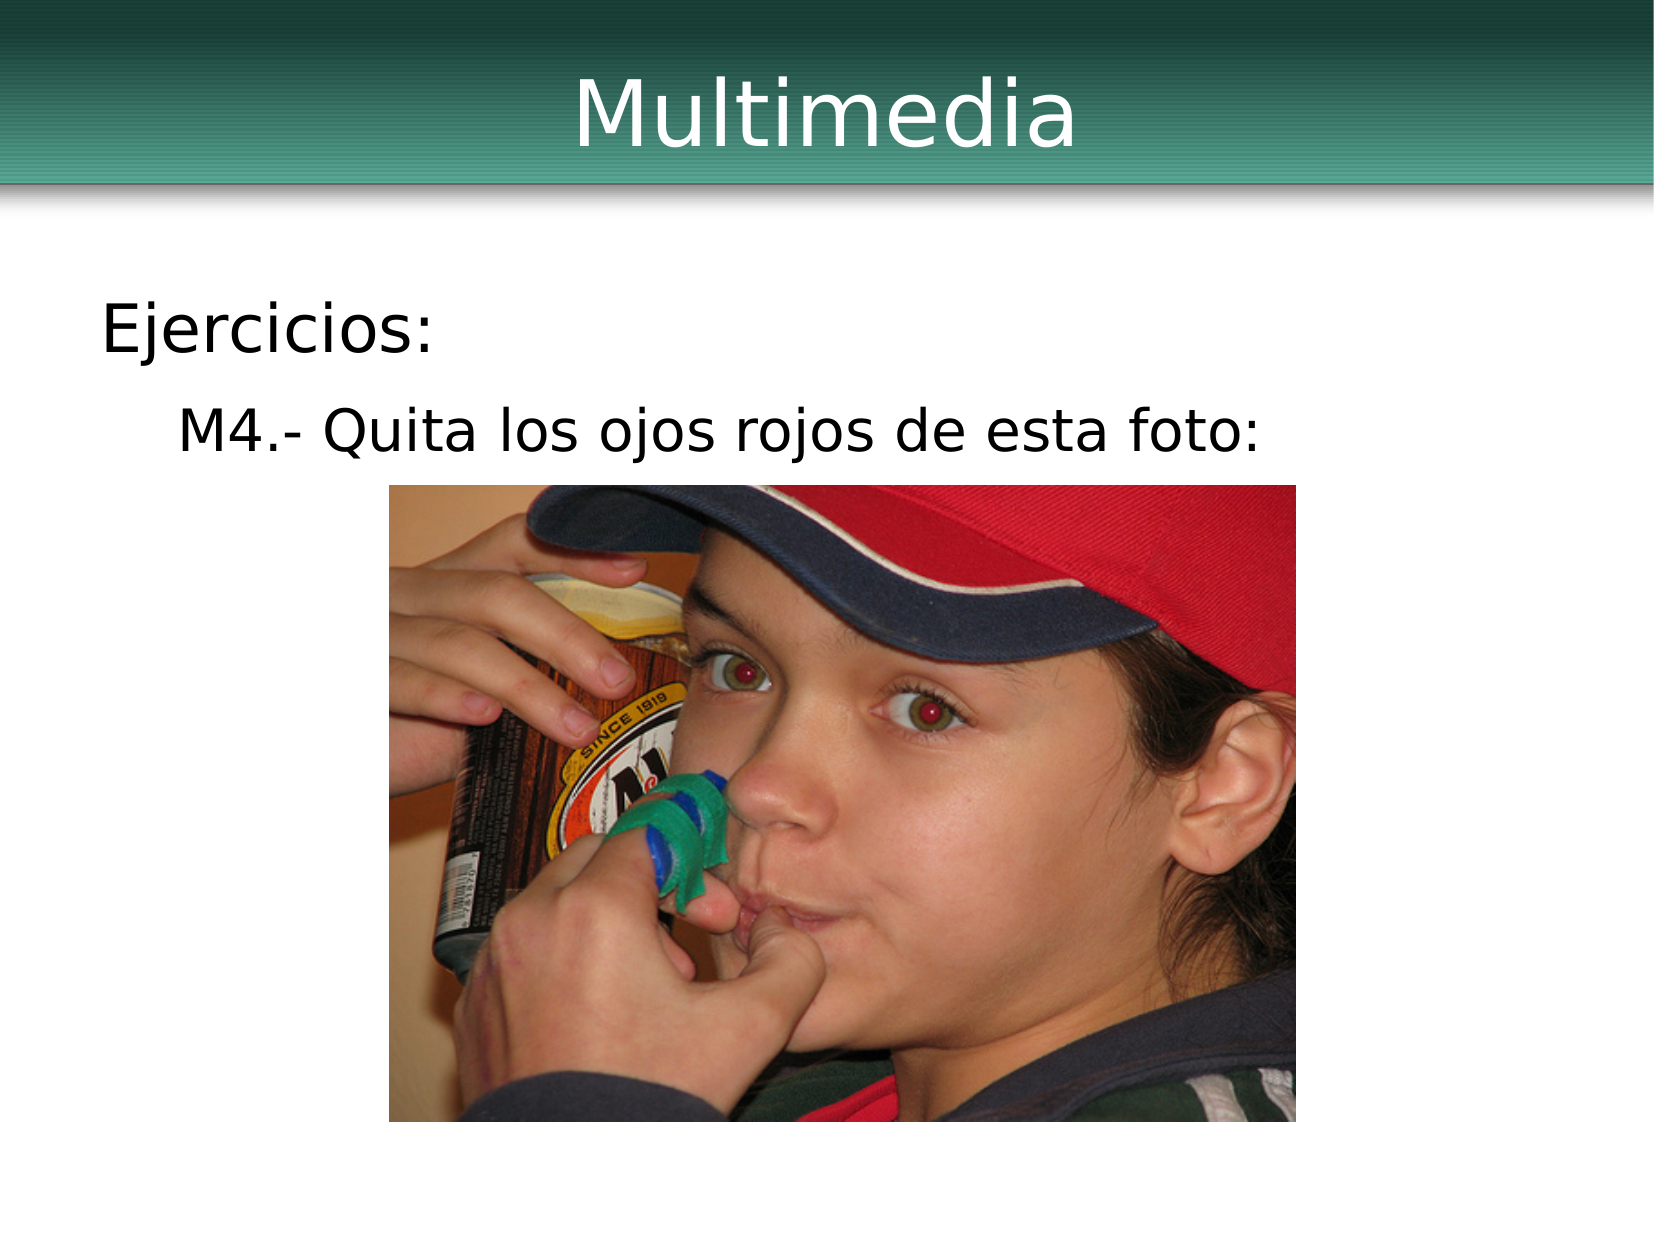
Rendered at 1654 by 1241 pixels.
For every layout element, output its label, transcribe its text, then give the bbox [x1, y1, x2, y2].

picture [0, 0, 1654, 225]
title Multimedia [82, 11, 1571, 219]
picture [389, 485, 1296, 1123]
list Ejercicios: M4.- Quita los ojos rojos de esta foto: [82, 290, 1571, 1094]
